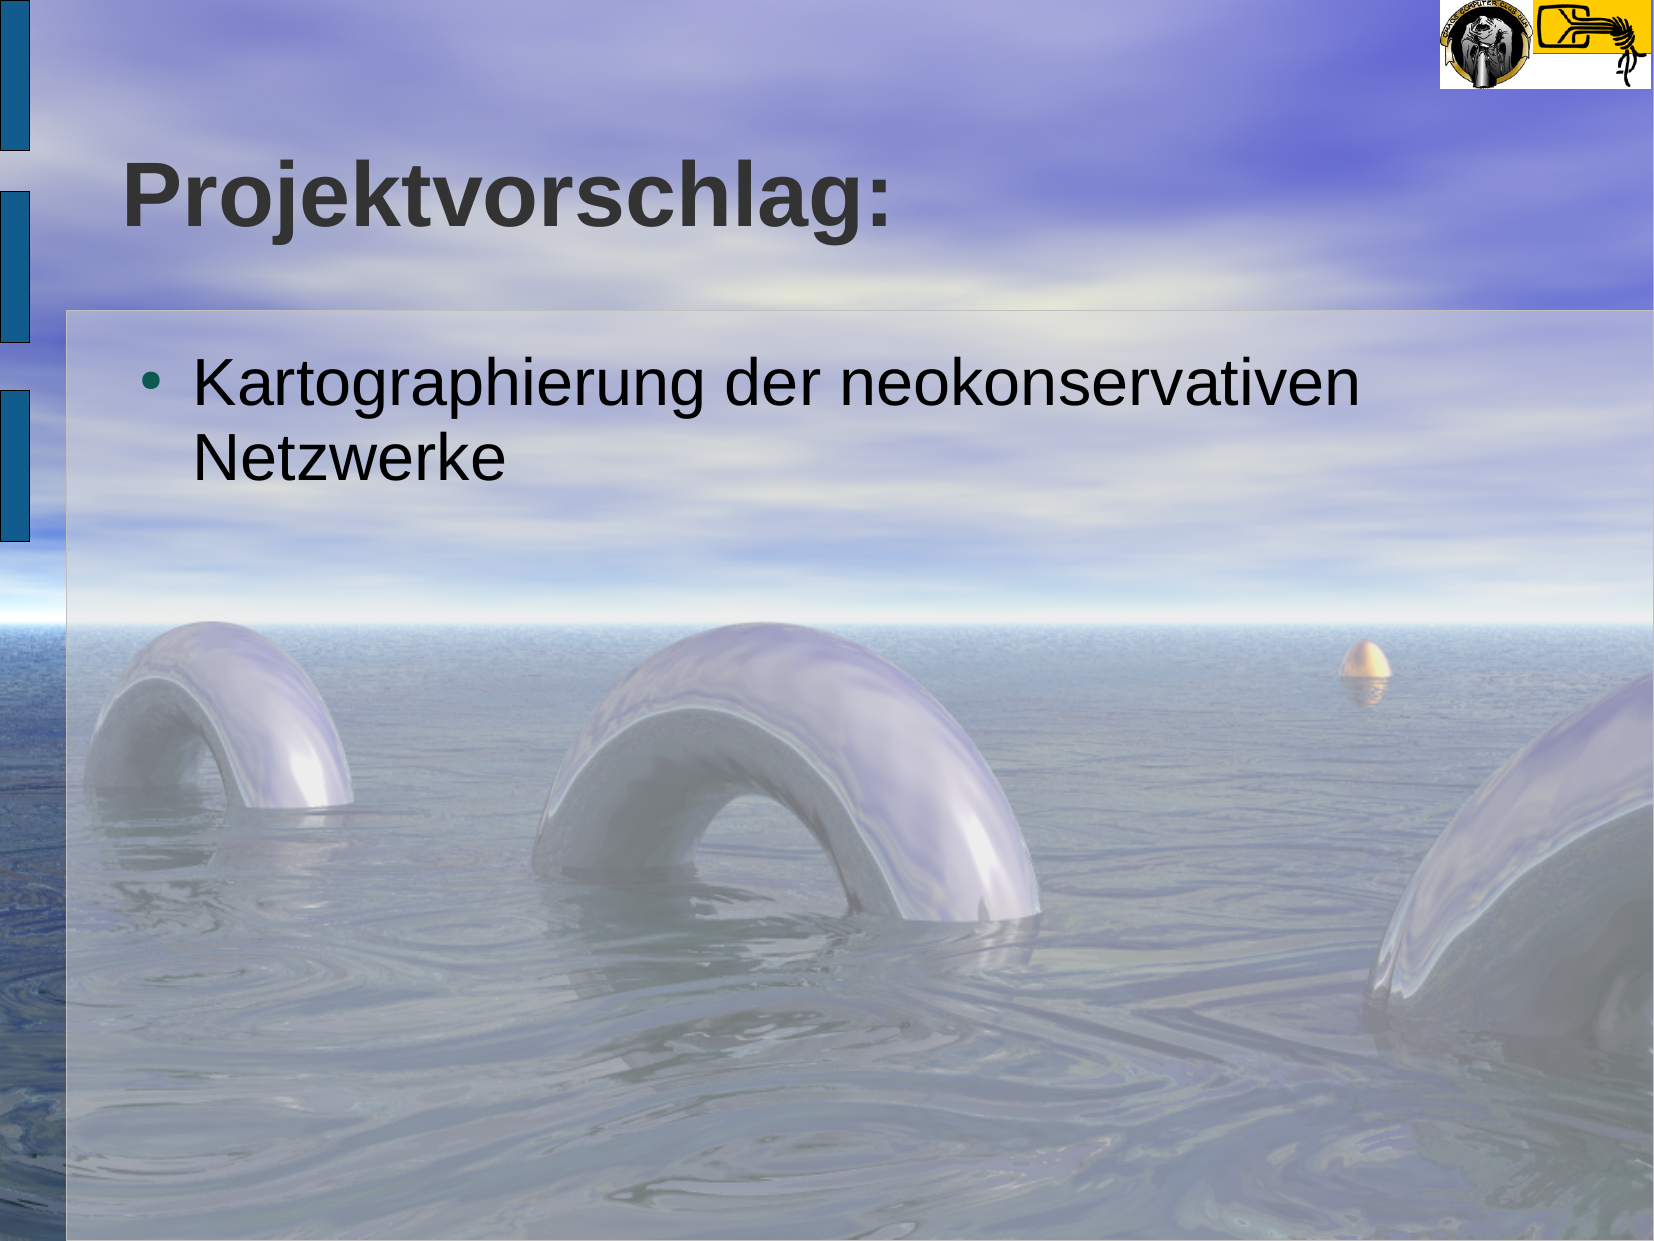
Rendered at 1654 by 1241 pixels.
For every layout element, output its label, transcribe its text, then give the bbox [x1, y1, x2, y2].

title Projektvorschlag: [121, 98, 1534, 291]
list Kartographierung der neokonservativen Netzwerke [121, 344, 1534, 1112]
picture [0, 0, 1654, 1241]
